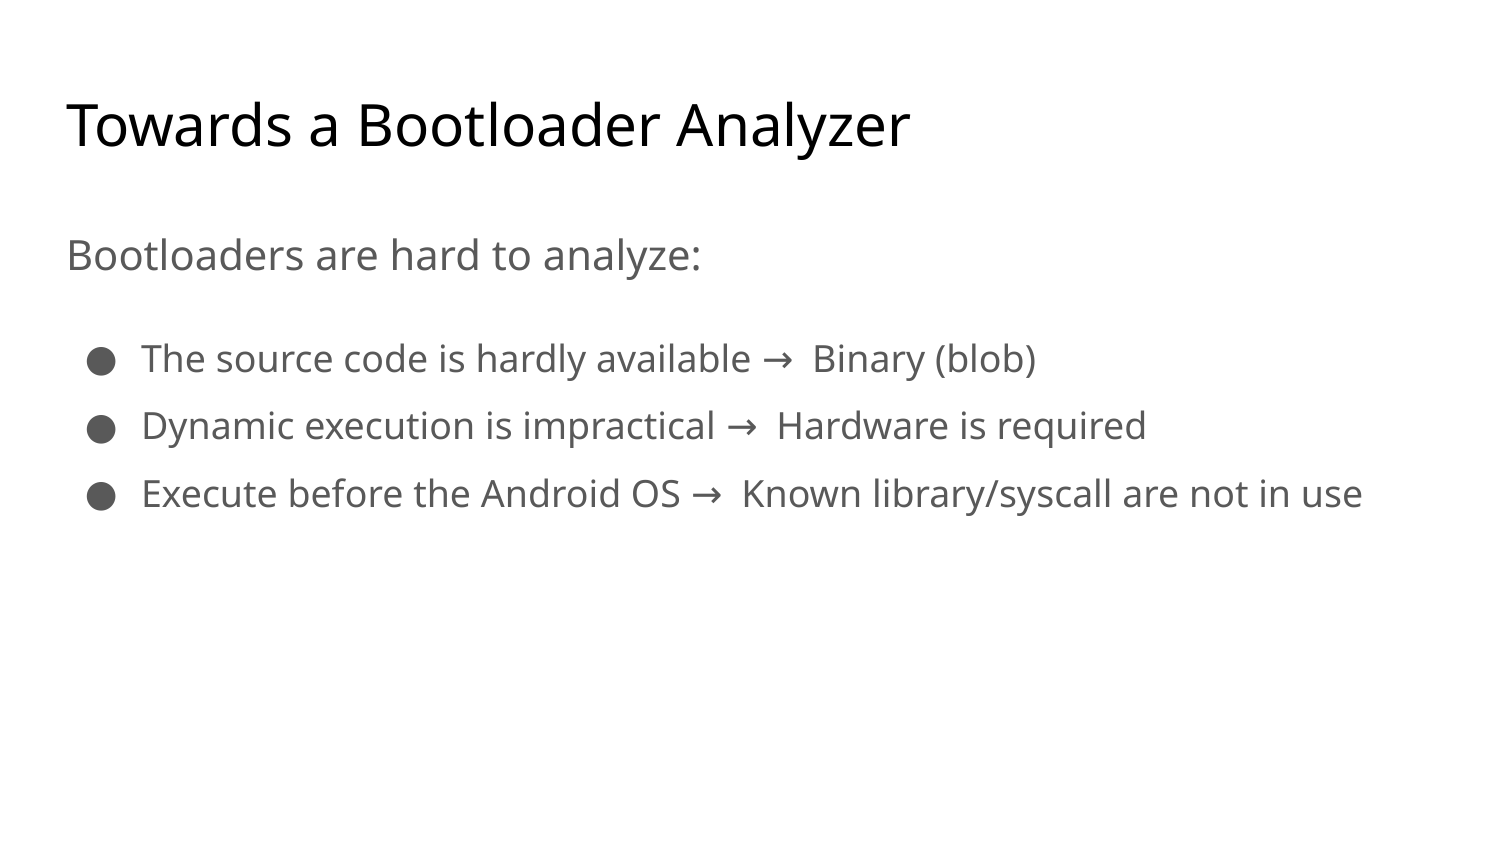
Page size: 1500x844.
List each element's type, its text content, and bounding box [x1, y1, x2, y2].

list Bootloaders are hard to analyze: The source code is hardly available → Binary (blob) Dynamic execution is impractical → Hardware is required Execute before the Android OS → Known library/syscall are not in use [51, 189, 1449, 750]
title Towards a Bootloader Analyzer [51, 72, 1449, 167]
